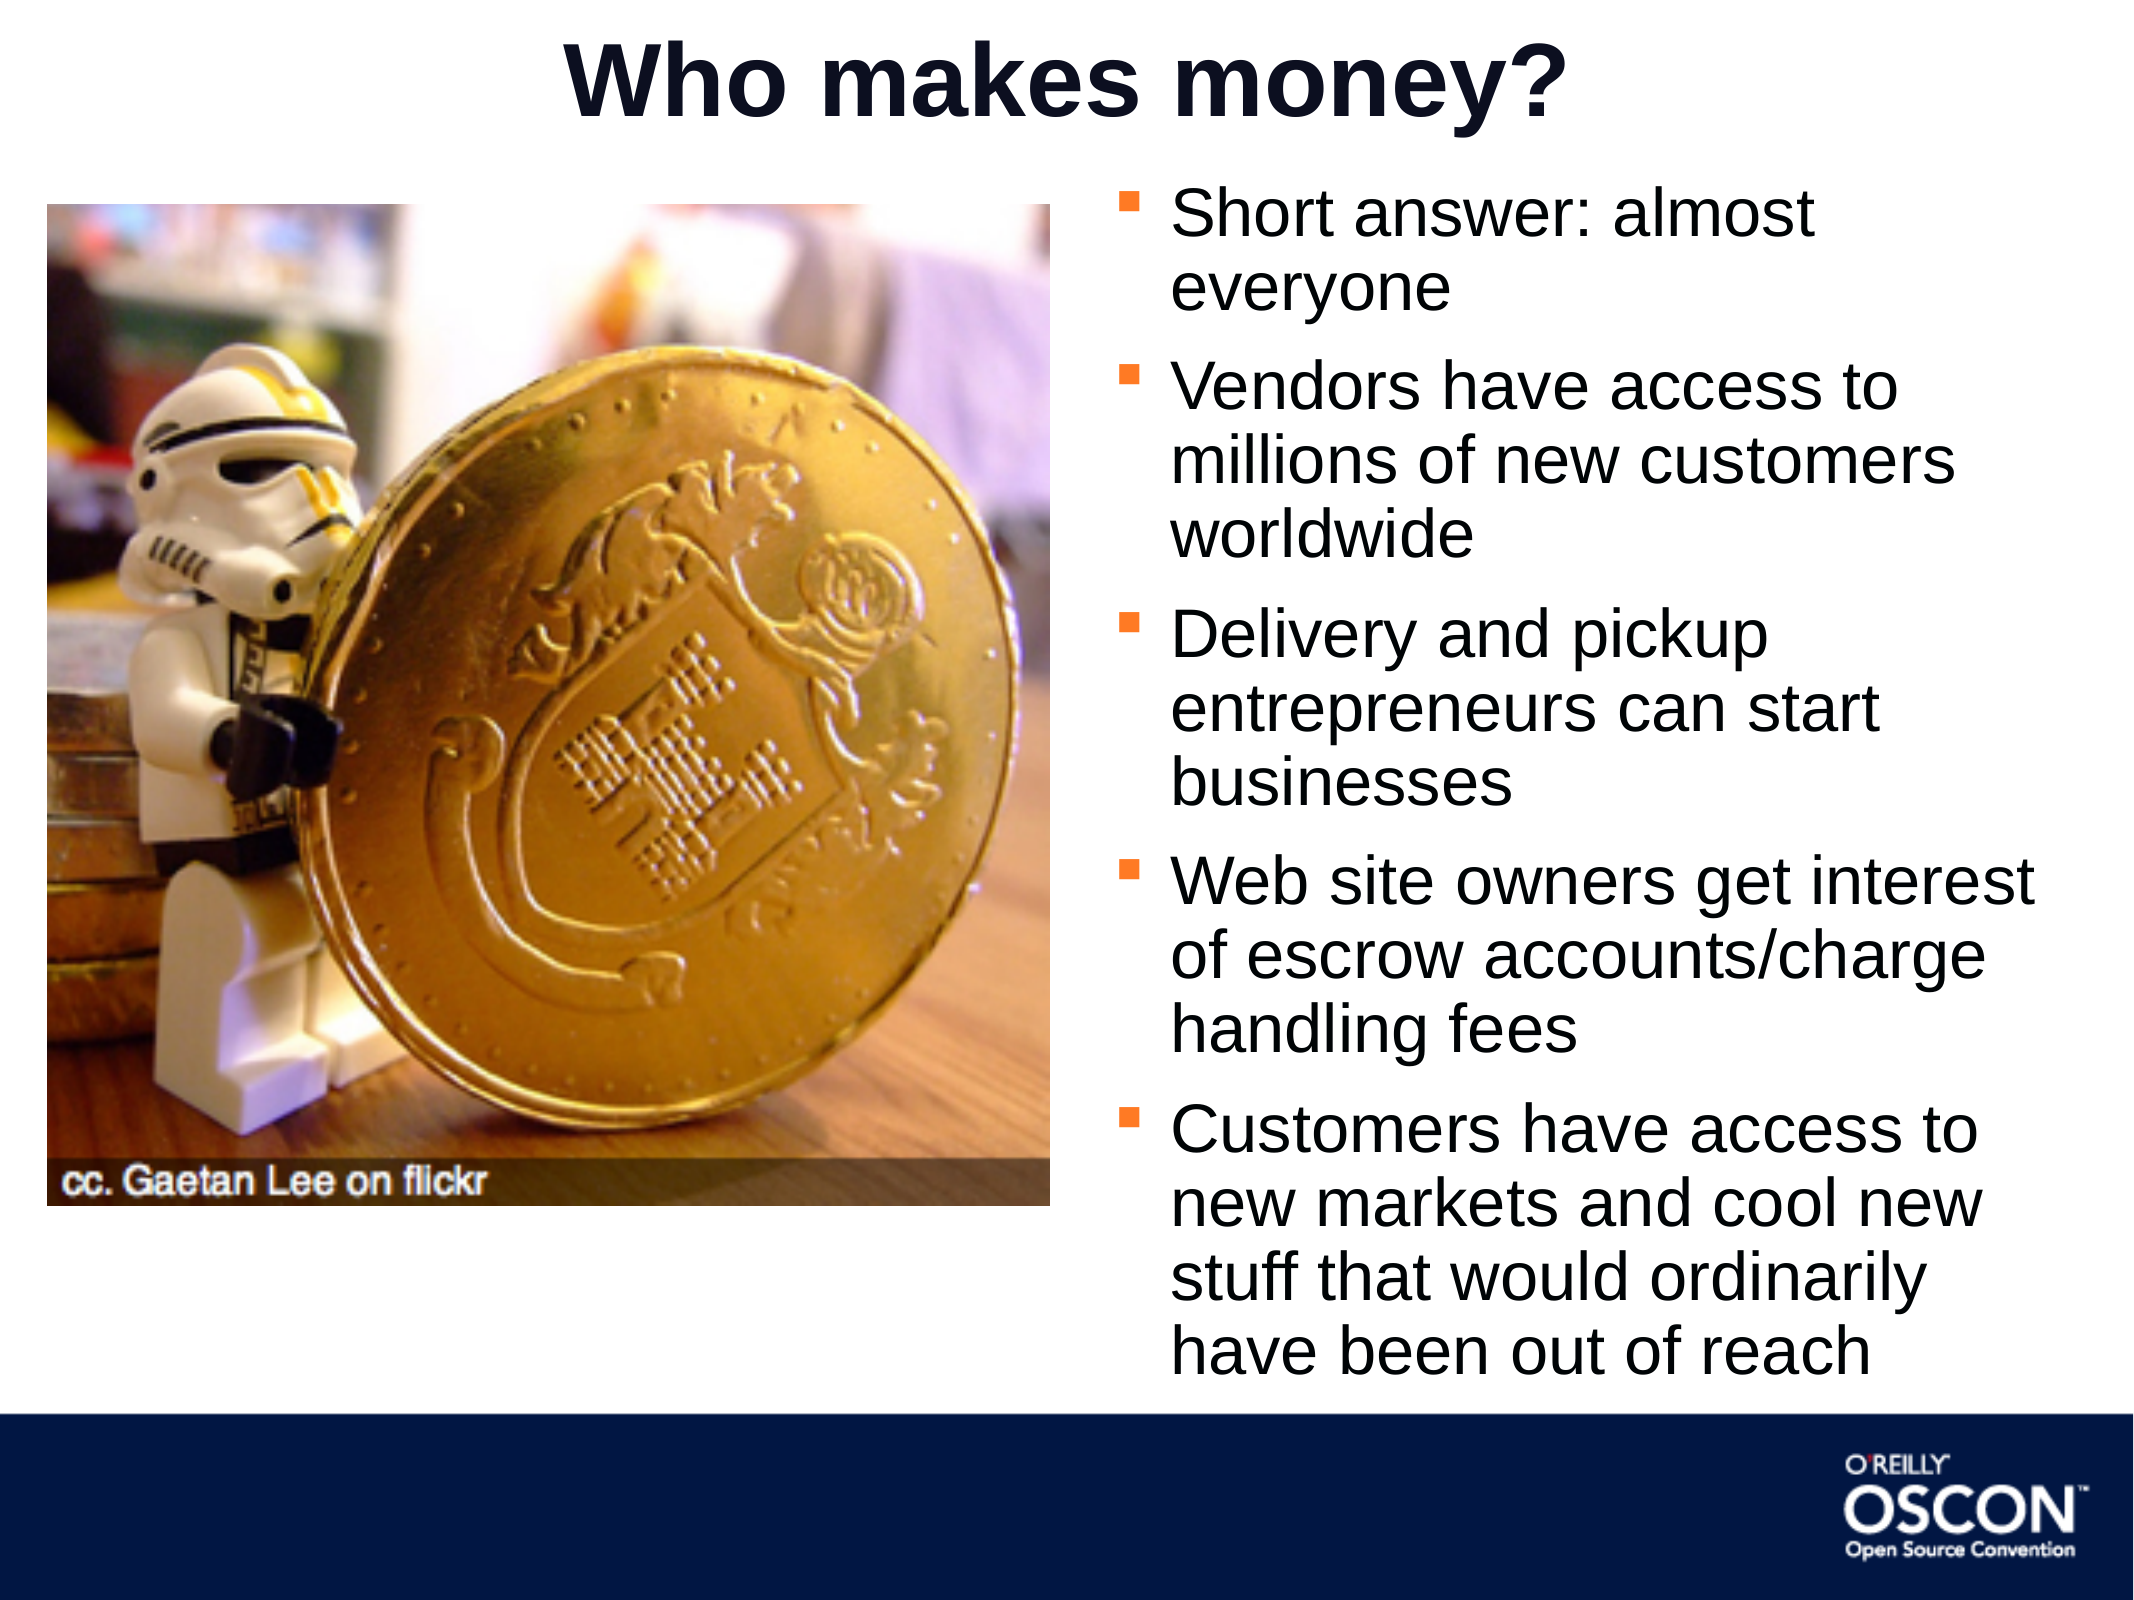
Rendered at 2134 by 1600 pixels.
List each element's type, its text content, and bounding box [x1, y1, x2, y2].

picture [0, 0, 2134, 1600]
title Who makes money? [41, 0, 2094, 152]
list Short answer: almost everyone Vendors have access to millions of new customers worldwide Delivery and pickup entrepreneurs can start businesses Web site owners get interest of escrow accounts/charge handling fees Customers have access to new markets and cool new stuff that would ordinarily have been out of reach [1099, 168, 2101, 1398]
